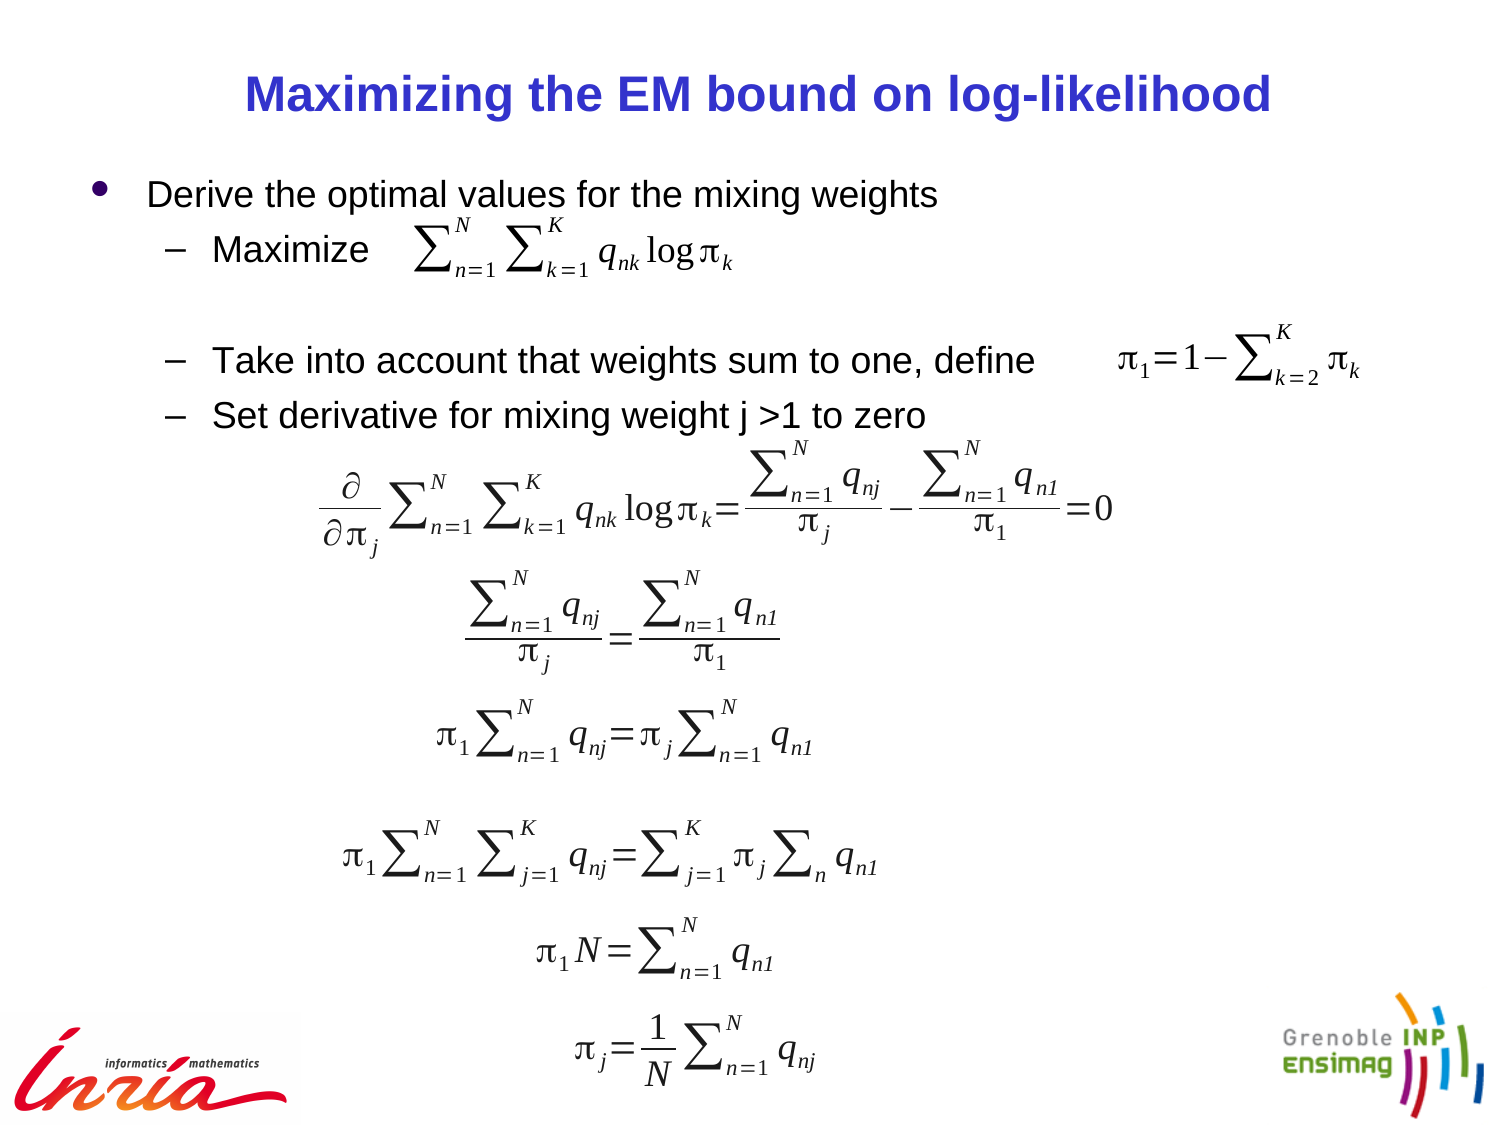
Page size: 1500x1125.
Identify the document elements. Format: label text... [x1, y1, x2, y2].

picture [1266, 986, 1489, 1125]
chart [311, 435, 1120, 559]
chart [335, 815, 885, 887]
chart [429, 695, 821, 767]
picture [0, 1012, 301, 1125]
chart [1110, 319, 1366, 391]
list Derive the optimal values for the mixing weights Maximize Take into account that weights sum to one, define Set derivative for mixing weight j >1 to zero [75, 162, 1453, 1101]
title Maximizing the EM bound on log-likelihood [75, 45, 1426, 138]
chart [567, 1005, 822, 1094]
chart [457, 565, 788, 676]
chart [528, 912, 782, 984]
chart [405, 212, 739, 283]
